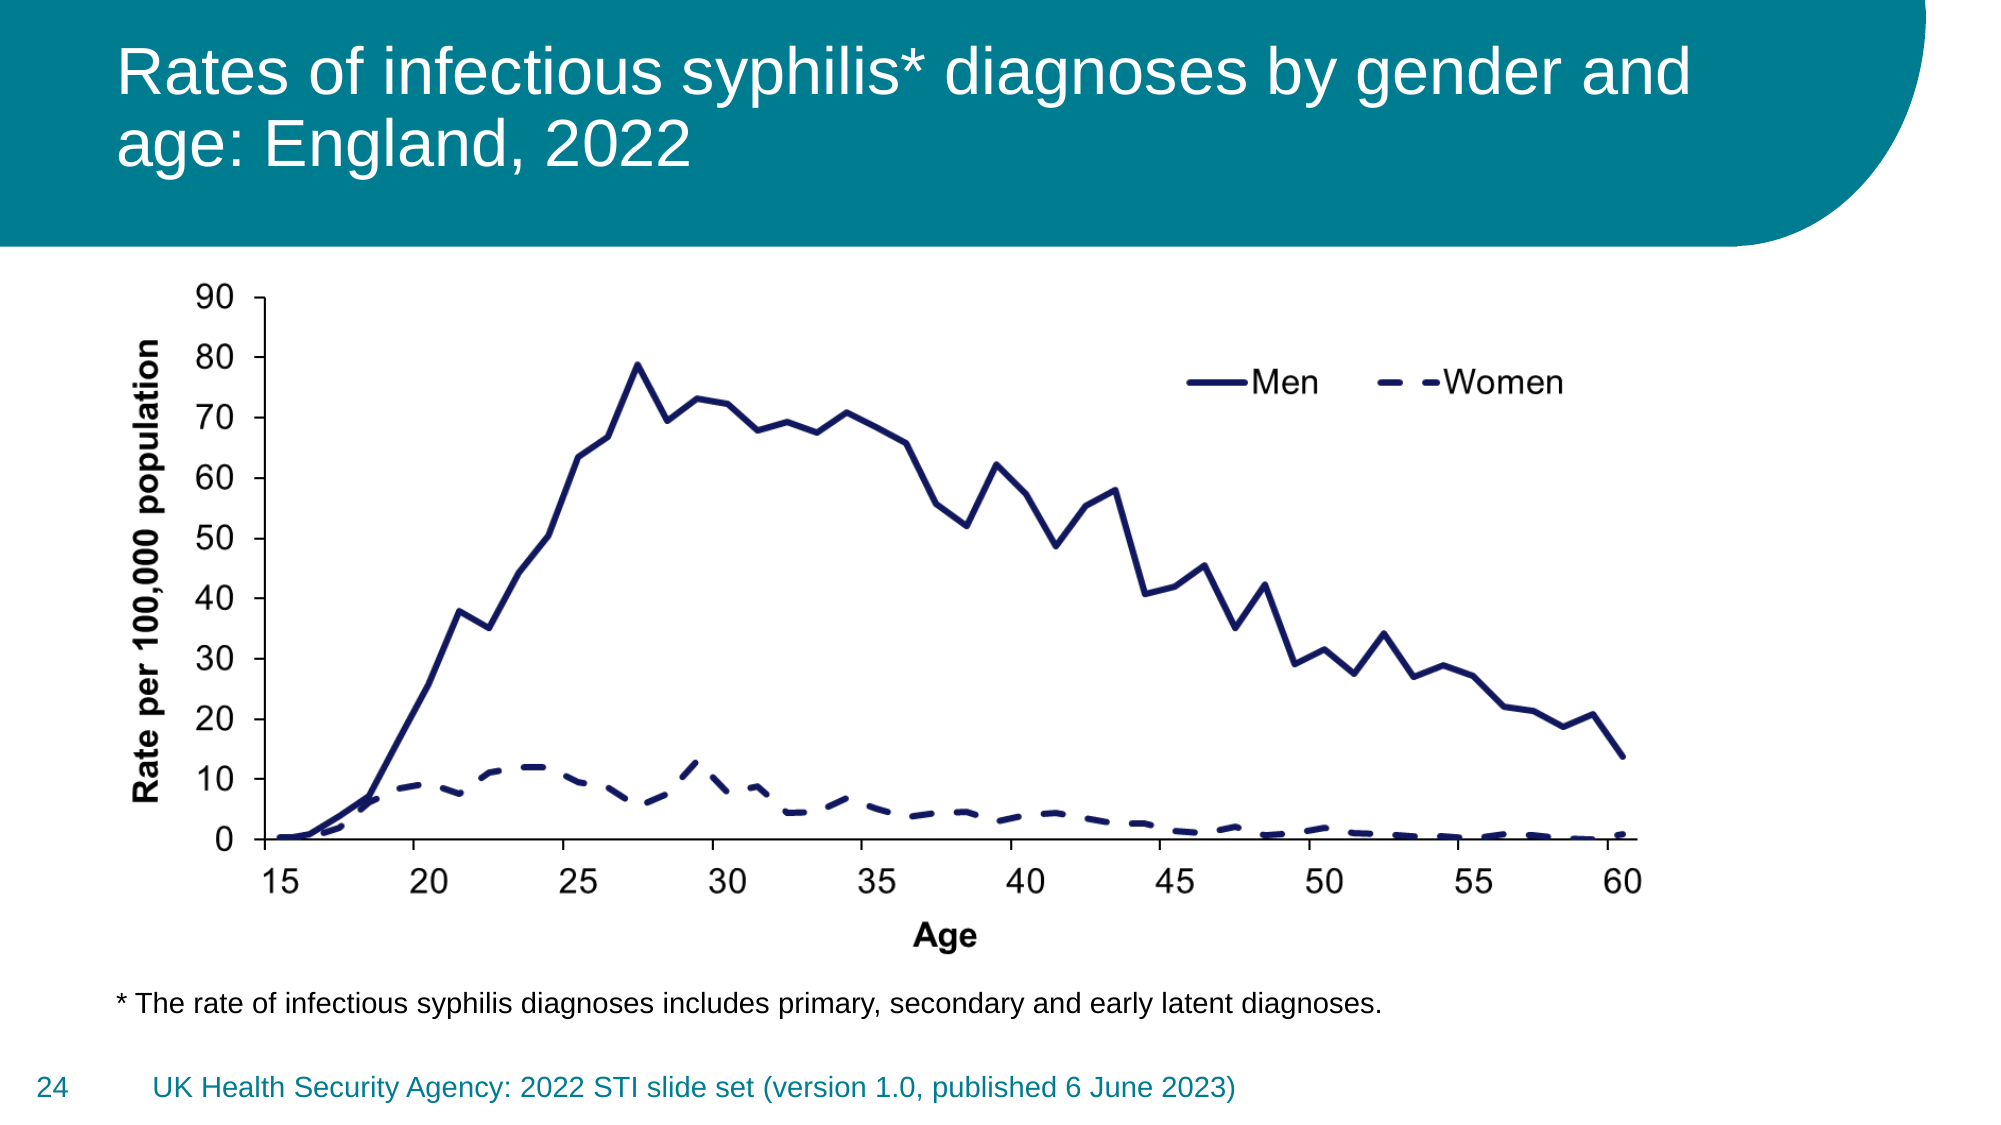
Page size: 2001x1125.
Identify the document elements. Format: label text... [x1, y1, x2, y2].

picture [111, 254, 1697, 968]
title Rates of infectious syphilis* diagnoses by gender and age: England, 2022 [101, 29, 1780, 189]
text_box [21, 1056, 120, 1117]
text_box * The rate of infectious syphilis diagnoses includes primary, secondary and early latent diagnoses. [101, 976, 1596, 1028]
text_box UK Health Security Agency: 2022 STI slide set (version 1.0, published 6 June 2023) [137, 1056, 1780, 1116]
